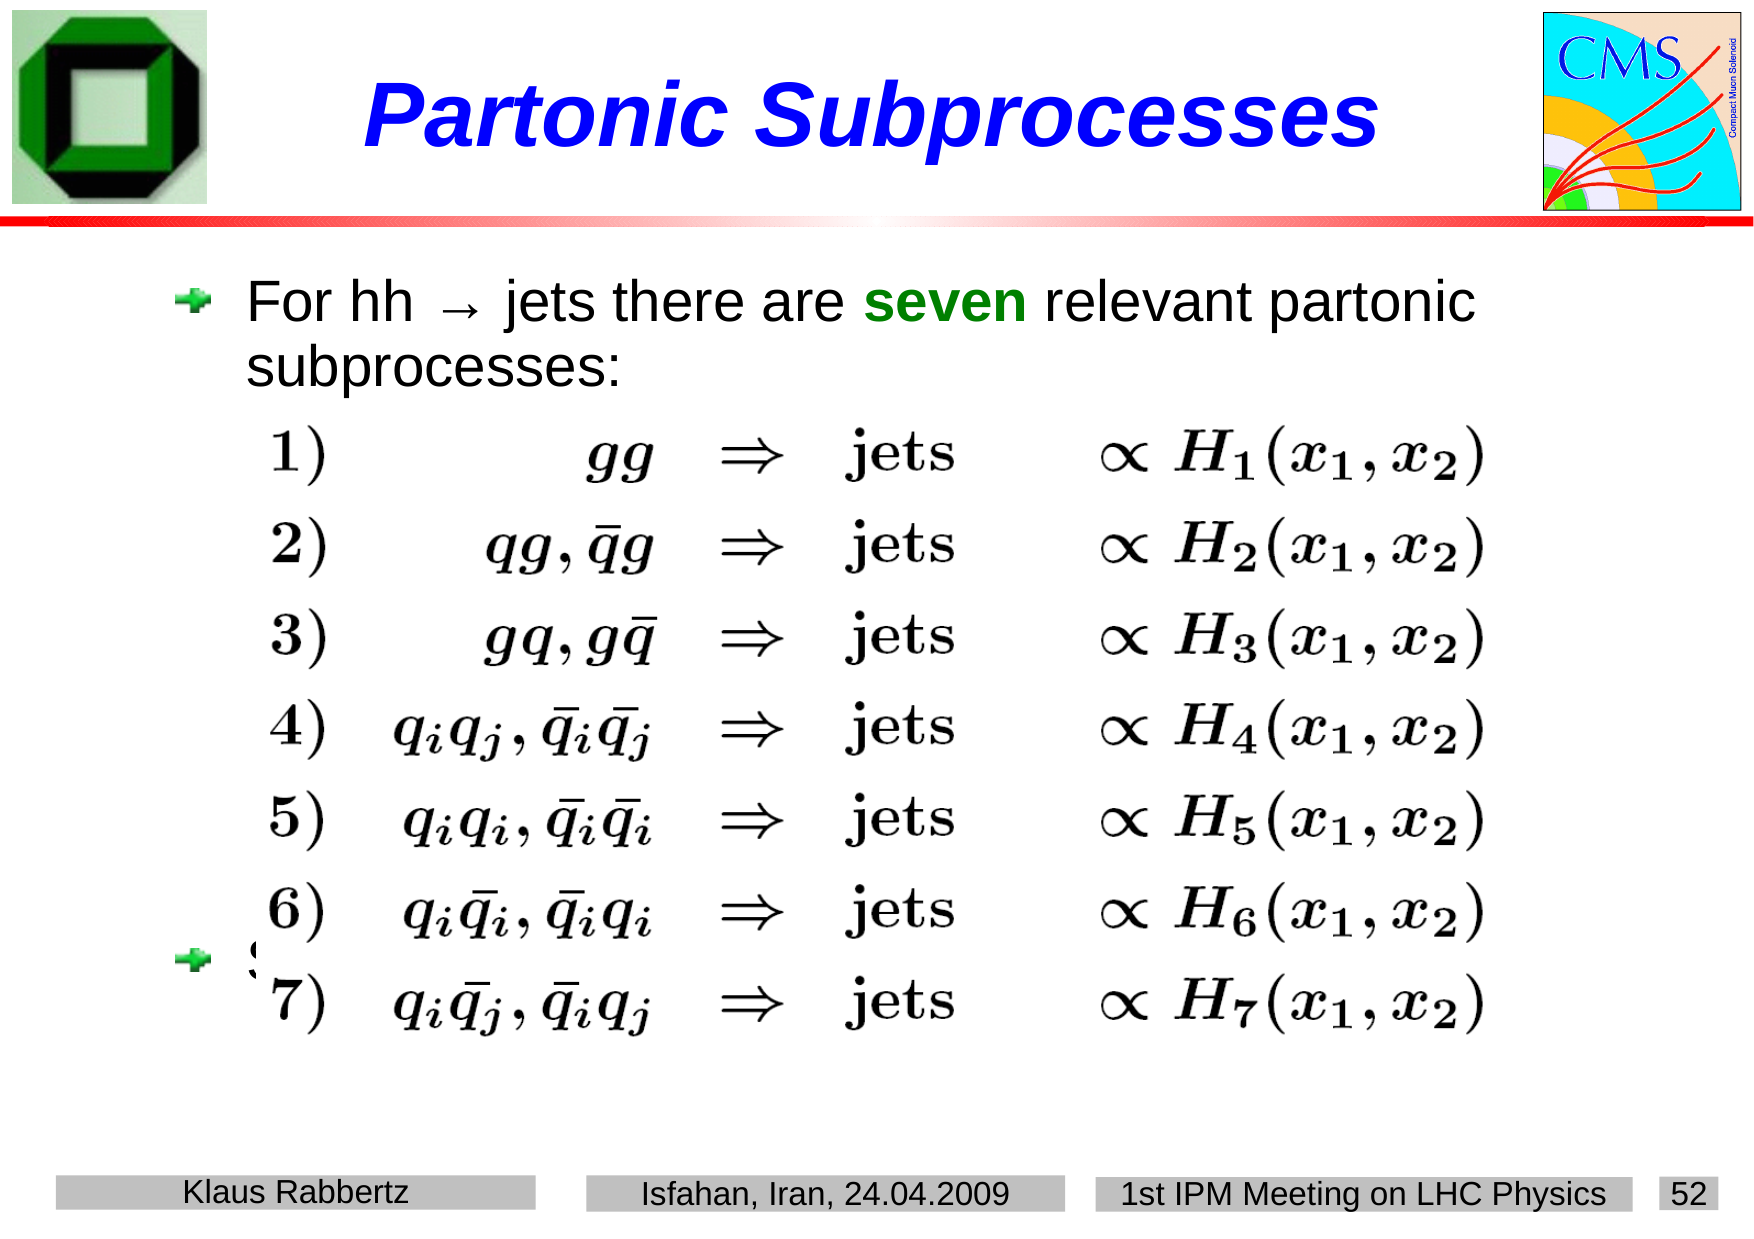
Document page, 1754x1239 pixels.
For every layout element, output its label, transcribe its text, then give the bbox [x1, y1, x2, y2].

picture [256, 411, 1498, 1057]
picture [12, 10, 207, 204]
picture [1542, 11, 1742, 211]
list For hh → jets there are seven relevant partonic subprocesses: Seven linear combinations Hi of PDFs [116, 268, 1614, 1139]
title Partonic Subprocesses [220, 27, 1525, 202]
